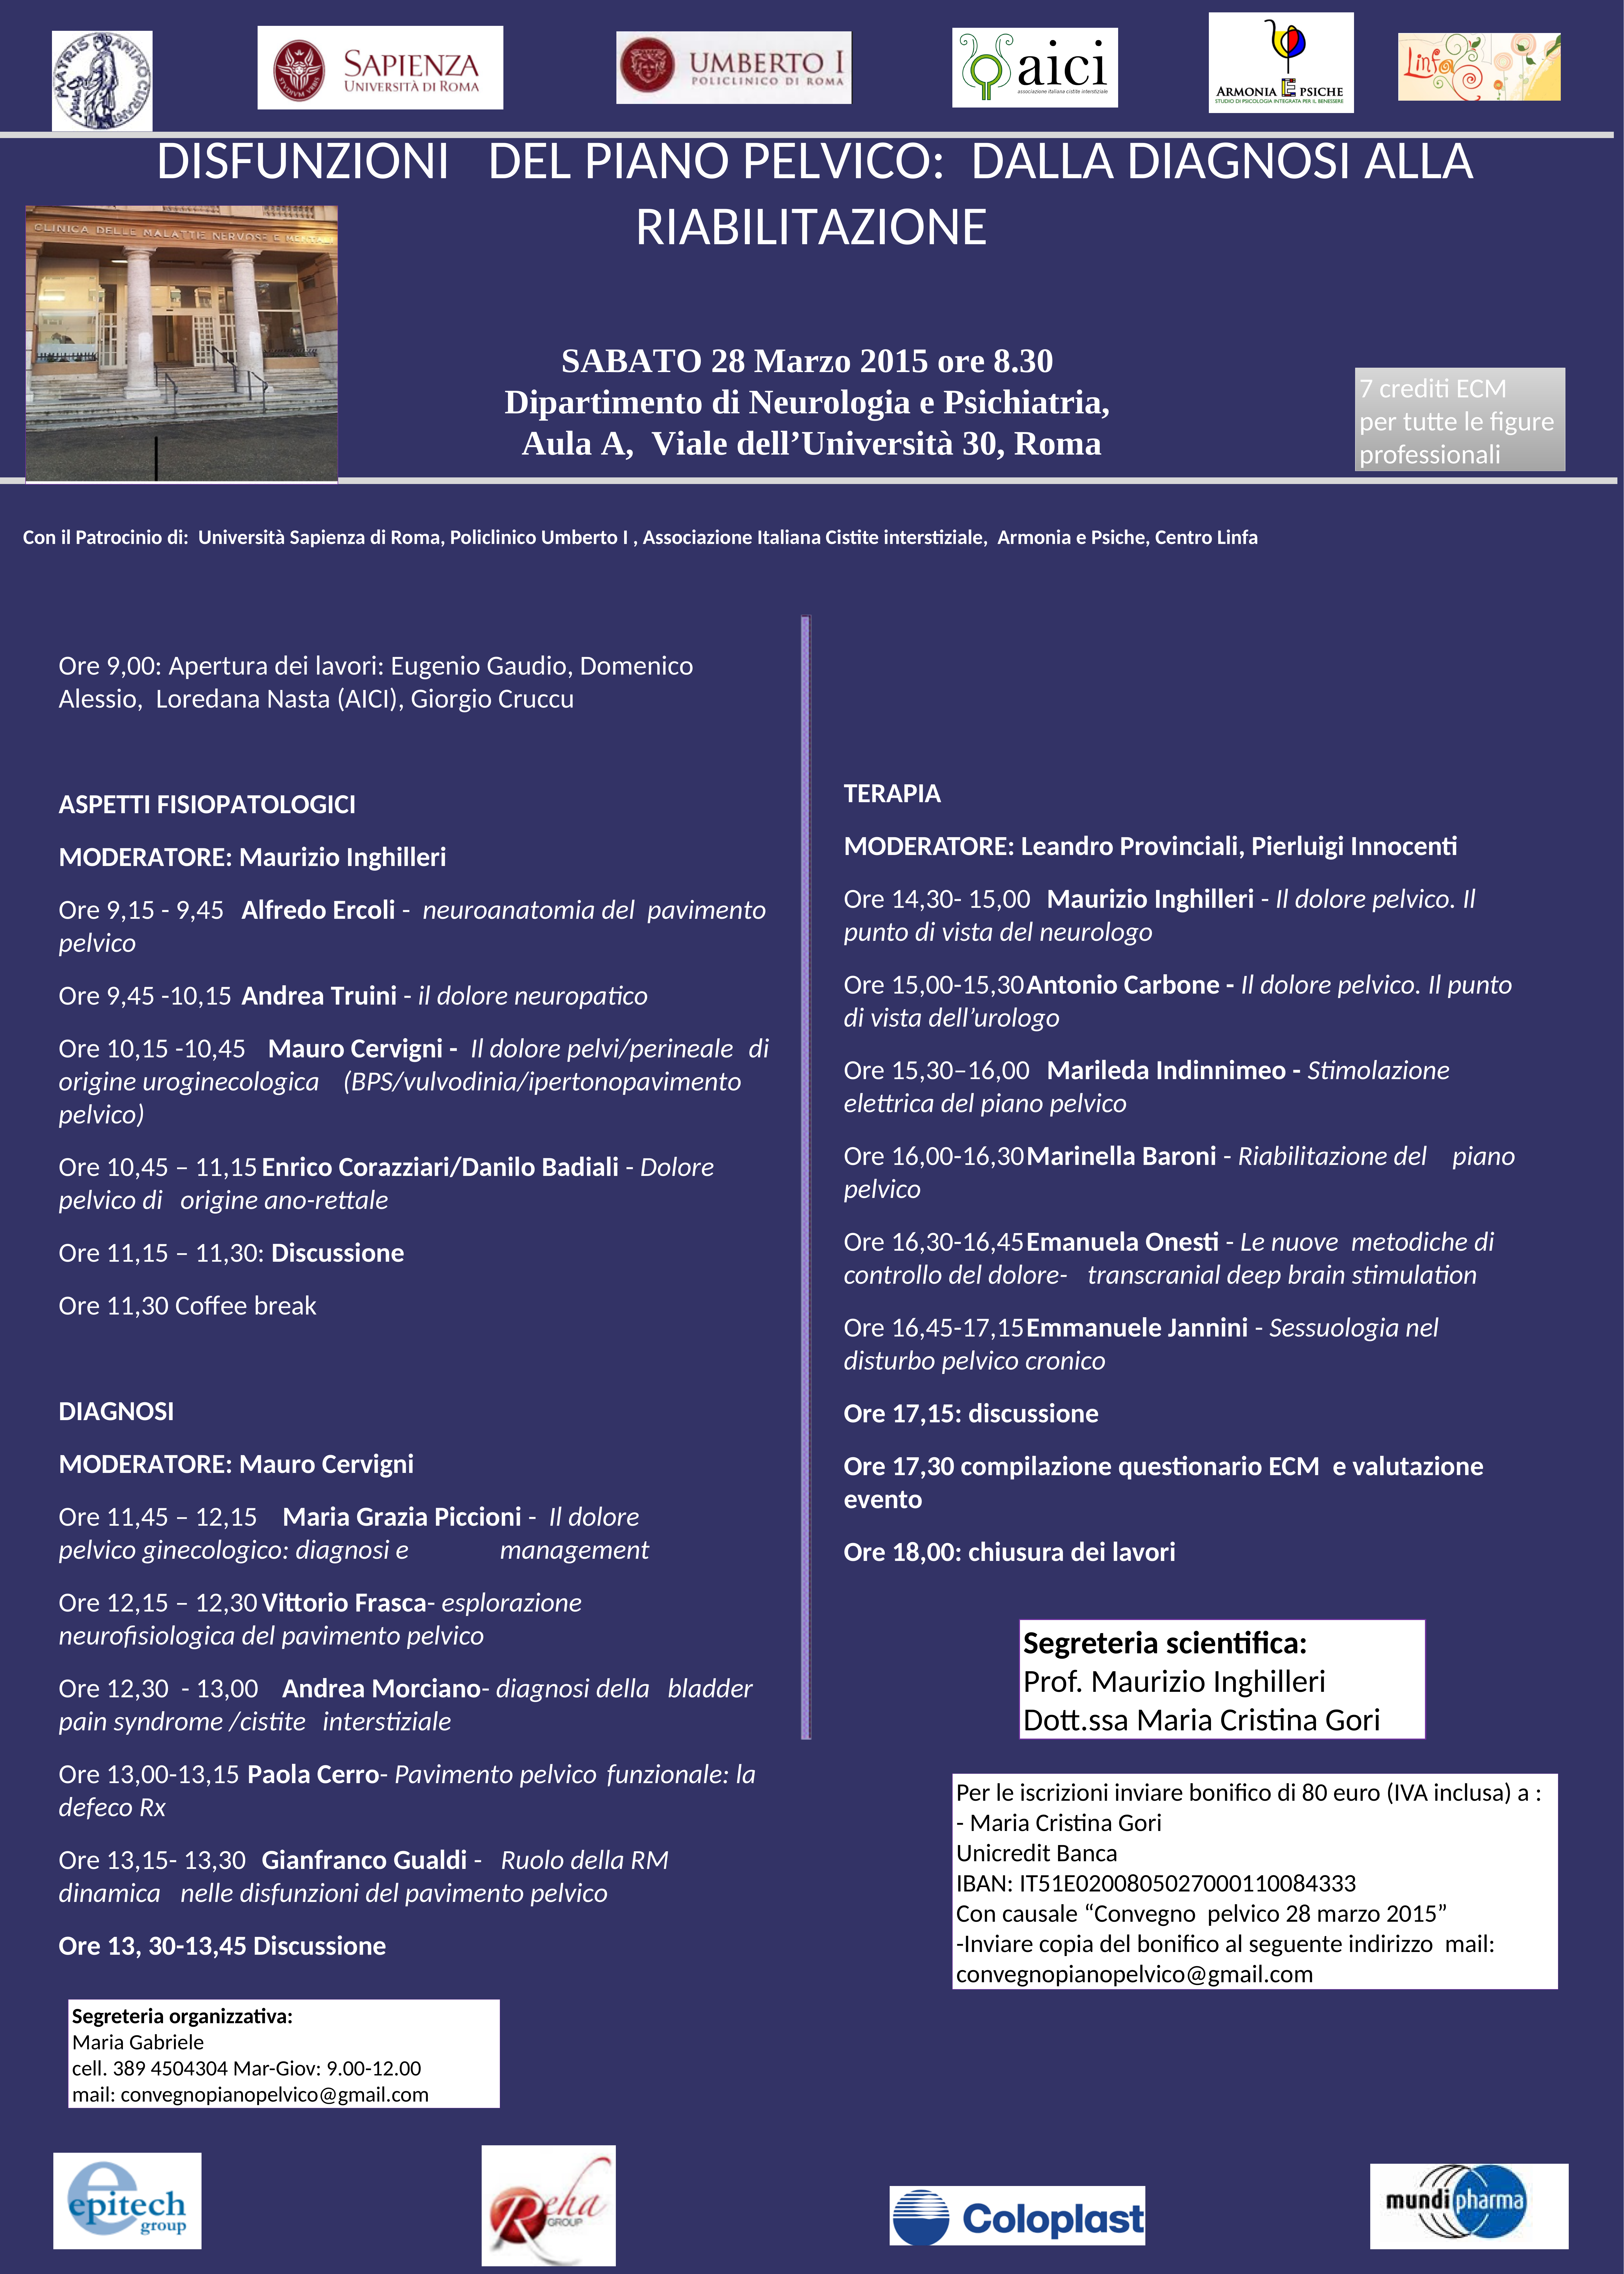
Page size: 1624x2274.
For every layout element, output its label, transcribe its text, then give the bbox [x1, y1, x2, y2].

text_box Per le iscrizioni inviare bonifico di 80 euro (IVA inclusa) a : - Maria Cristina Gori Unicredit Banca IBAN: IT51E0200805027000110084333 Con causale “Convegno pelvico 28 marzo 2015” -Inviare copia del bonifico al seguente indirizzo mail: convegnopianopelvico@gmail.com [952, 1773, 1558, 1990]
picture [26, 206, 338, 484]
picture [1370, 2164, 1569, 2250]
title DISFUNZIONI DEL PIANO PELVICO: DALLA DIAGNOSI ALLA RIABILITAZIONE SABATO 28 Marzo 2015 ore 8.30 Dipartimento di Neurologia e Psichiatria, Aula A, Viale dell’Università 30, Roma [81, 484, 1543, 501]
text_box Segreteria organizzativa: Maria Gabriele cell. 389 4504304 Mar-Giov: 9.00-12.00 mail: convegnopianopelvico@gmail.com [68, 1999, 500, 2108]
text_box TERAPIA MODERATORE: Leandro Provinciali, Pierluigi Innocenti Ore 14,30- 15,00 Maurizio Inghilleri - Il dolore pelvico. Il punto di vista del neurologo Ore 15,00-15,30 Antonio Carbone - Il dolore pelvico. Il punto di vista dell’urologo Ore 15,30–16,00 Marileda Indinnimeo - Stimolazione elettrica del piano pelvico Ore 16,00-16,30 Marinella Baroni - Riabilitazione del piano pelvico Ore 16,30-16,45 Emanuela Onesti - Le nuove metodiche di controllo del dolore- transcranial deep brain stimulation Ore 16,45-17,15 Emmanuele Jannini - Sessuologia nel disturbo pelvico cronico Ore 17,15: discussione Ore 17,30 compilazione questionario ECM e valutazione evento Ore 18,00: chiusura dei lavori [821, 605, 1559, 1640]
picture [890, 2186, 1145, 2245]
title DISFUNZIONI DEL PIANO PELVICO: DALLA DIAGNOSI ALLA RIABILITAZIONE SABATO 28 Marzo 2015 ore 8.30 Dipartimento di Neurologia e Psichiatria, Aula A, Viale dell’Università 30, Roma [81, 138, 1543, 477]
text_box Con il Patrocinio di: Università Sapienza di Roma, Policlinico Umberto I , Associazione Italiana Cistite interstiziale, Armonia e Psiche, Centro Linfa [19, 521, 1426, 550]
picture [952, 28, 1118, 108]
picture [482, 2145, 616, 2267]
picture [1398, 33, 1561, 101]
title DISFUNZIONI DEL PIANO PELVICO: DALLA DIAGNOSI ALLA RIABILITAZIONE SABATO 28 Marzo 2015 ore 8.30 Dipartimento di Neurologia e Psichiatria, Aula A, Viale dell’Università 30, Roma [81, 121, 1543, 132]
text_box 7 crediti ECM per tutte le figure professionali [1355, 368, 1565, 471]
picture [52, 31, 153, 131]
picture [258, 26, 503, 109]
picture [1209, 12, 1354, 113]
picture [796, 615, 815, 1740]
picture [53, 2153, 202, 2250]
list Ore 9,00: Apertura dei lavori: Eugenio Gaudio, Domenico Alessio, Loredana Nasta (AICI), Giorgio Cruccu ASPETTI FISIOPATOLOGICI MODERATORE: Maurizio Inghilleri Ore 9,15 - 9,45 Alfredo Ercoli - neuroanatomia del pavimento pelvico Ore 9,45 -10,15 Andrea Truini - il dolore neuropatico Ore 10,15 -10,45 Mauro Cervigni - Il dolore pelvi/perineale di origine uroginecologica (BPS/vulvodinia/ipertonopavimento pelvico) Ore 10,45 – 11,15 Enrico Corazziari/Danilo Badiali - Dolore pelvico di origine ano-rettale Ore 11,15 – 11,30: Discussione Ore 11,30 Coffee break DIAGNOSI MODERATORE: Mauro Cervigni Ore 11,45 – 12,15 Maria Grazia Piccioni - Il dolore pelvico ginecologico: diagnosi e management Ore 12,15 – 12,30 Vittorio Frasca- esplorazione neurofisiologica del pavimento pelvico Ore 12,30 - 13,00 Andrea Morciano- diagnosi della bladder pain syndrome /cistite interstiziale Ore 13,00-13,15 Paola Cerro- Pavimento pelvico funzionale: la defeco Rx Ore 13,15- 13,30 Gianfranco Gualdi - Ruolo della RM dinamica nelle disfunzioni del pavimento pelvico Ore 13, 30-13,45 Discussione [55, 592, 776, 2014]
text_box Segreteria scientifica: Prof. Maurizio Inghilleri Dott.ssa Maria Cristina Gori [1019, 1619, 1426, 1739]
picture [616, 31, 853, 104]
